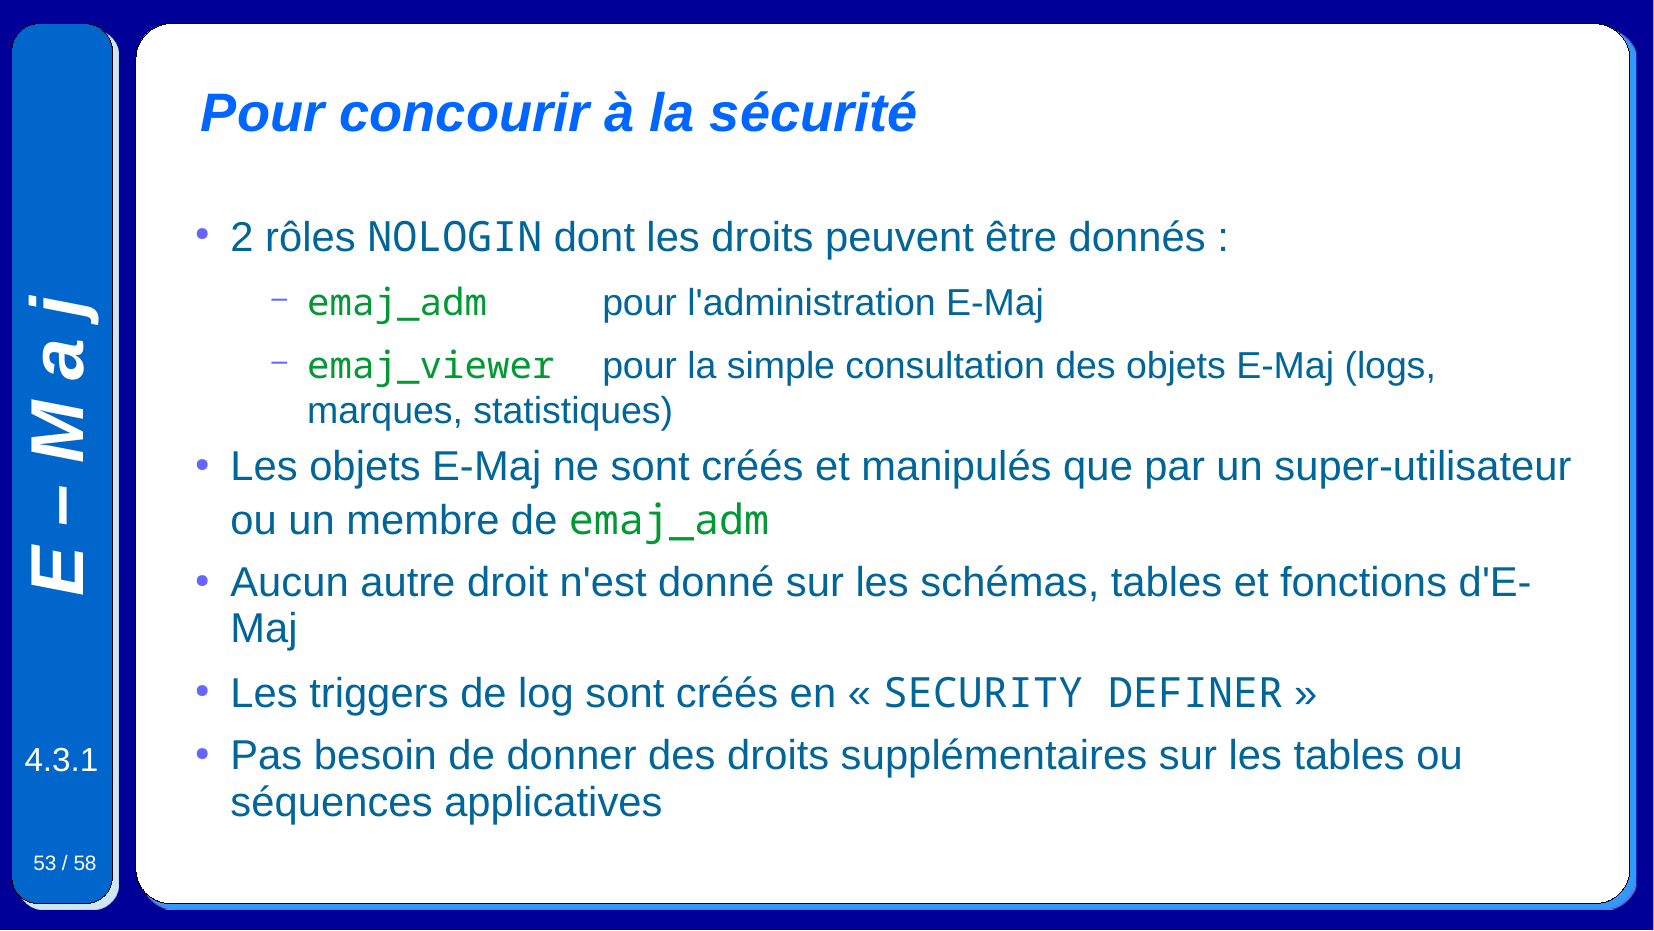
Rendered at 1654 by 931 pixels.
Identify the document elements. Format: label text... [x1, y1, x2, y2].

list 2 rôles NOLOGIN dont les droits peuvent être donnés : emaj_adm pour l'administration E-Maj emaj_viewer pour la simple consultation des objets E-Maj (logs, marques, statistiques) Les objets E-Maj ne sont créés et manipulés que par un super-utilisateur ou un membre de emaj_adm Aucun autre droit n'est donné sur les schémas, tables et fonctions d'E-Maj Les triggers de log sont créés en « SECURITY DEFINER » Pas besoin de donner des droits supplémentaires sur les tables ou séquences applicatives [177, 206, 1587, 827]
title Pour concourir à la sécurité [200, 34, 1575, 191]
